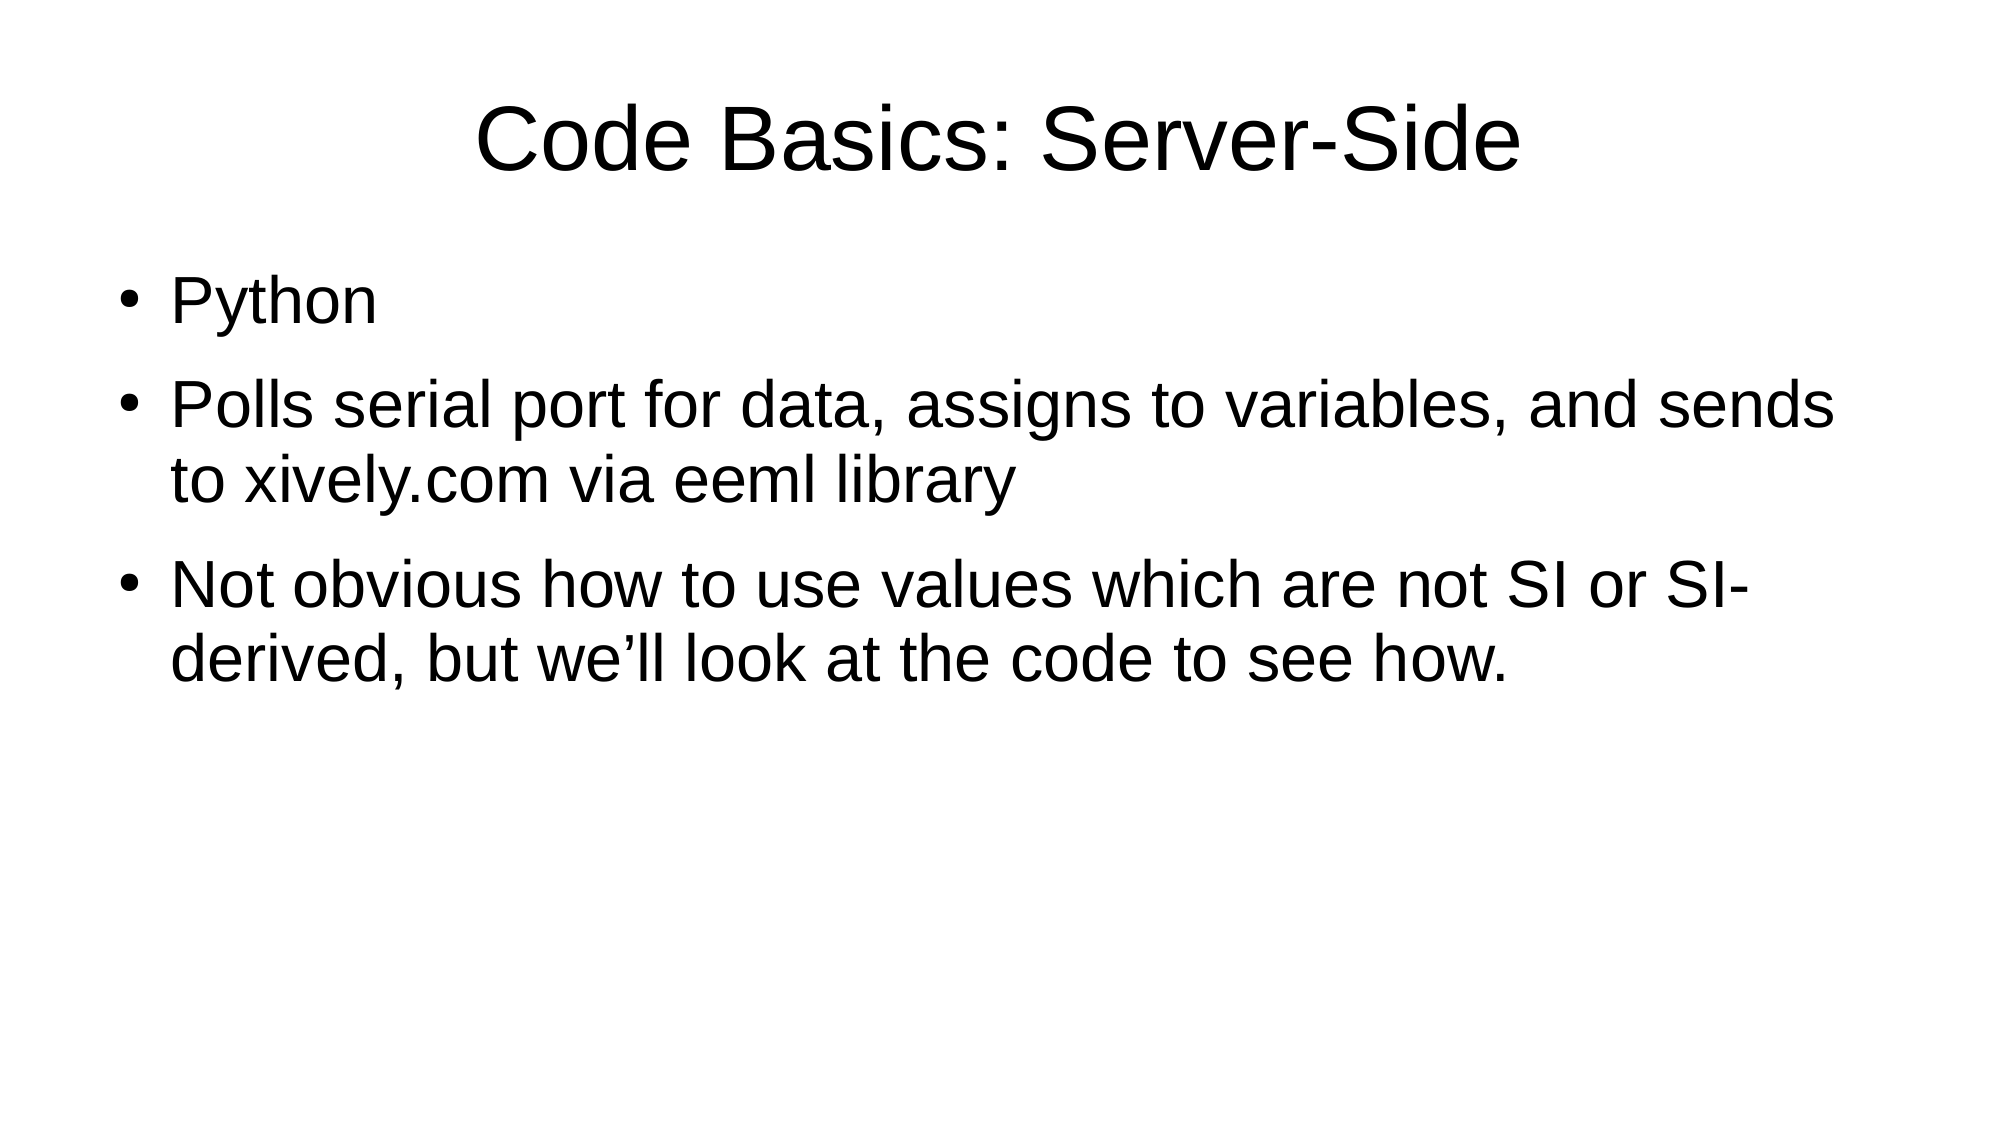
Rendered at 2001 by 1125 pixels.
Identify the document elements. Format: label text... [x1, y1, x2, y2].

list Python Polls serial port for data, assigns to variables, and sends to xively.com via eeml library Not obvious how to use values which are not SI or SI-derived, but we’ll look at the code to see how. [99, 263, 1900, 916]
title Code Basics: Server-Side [99, 44, 1900, 233]
